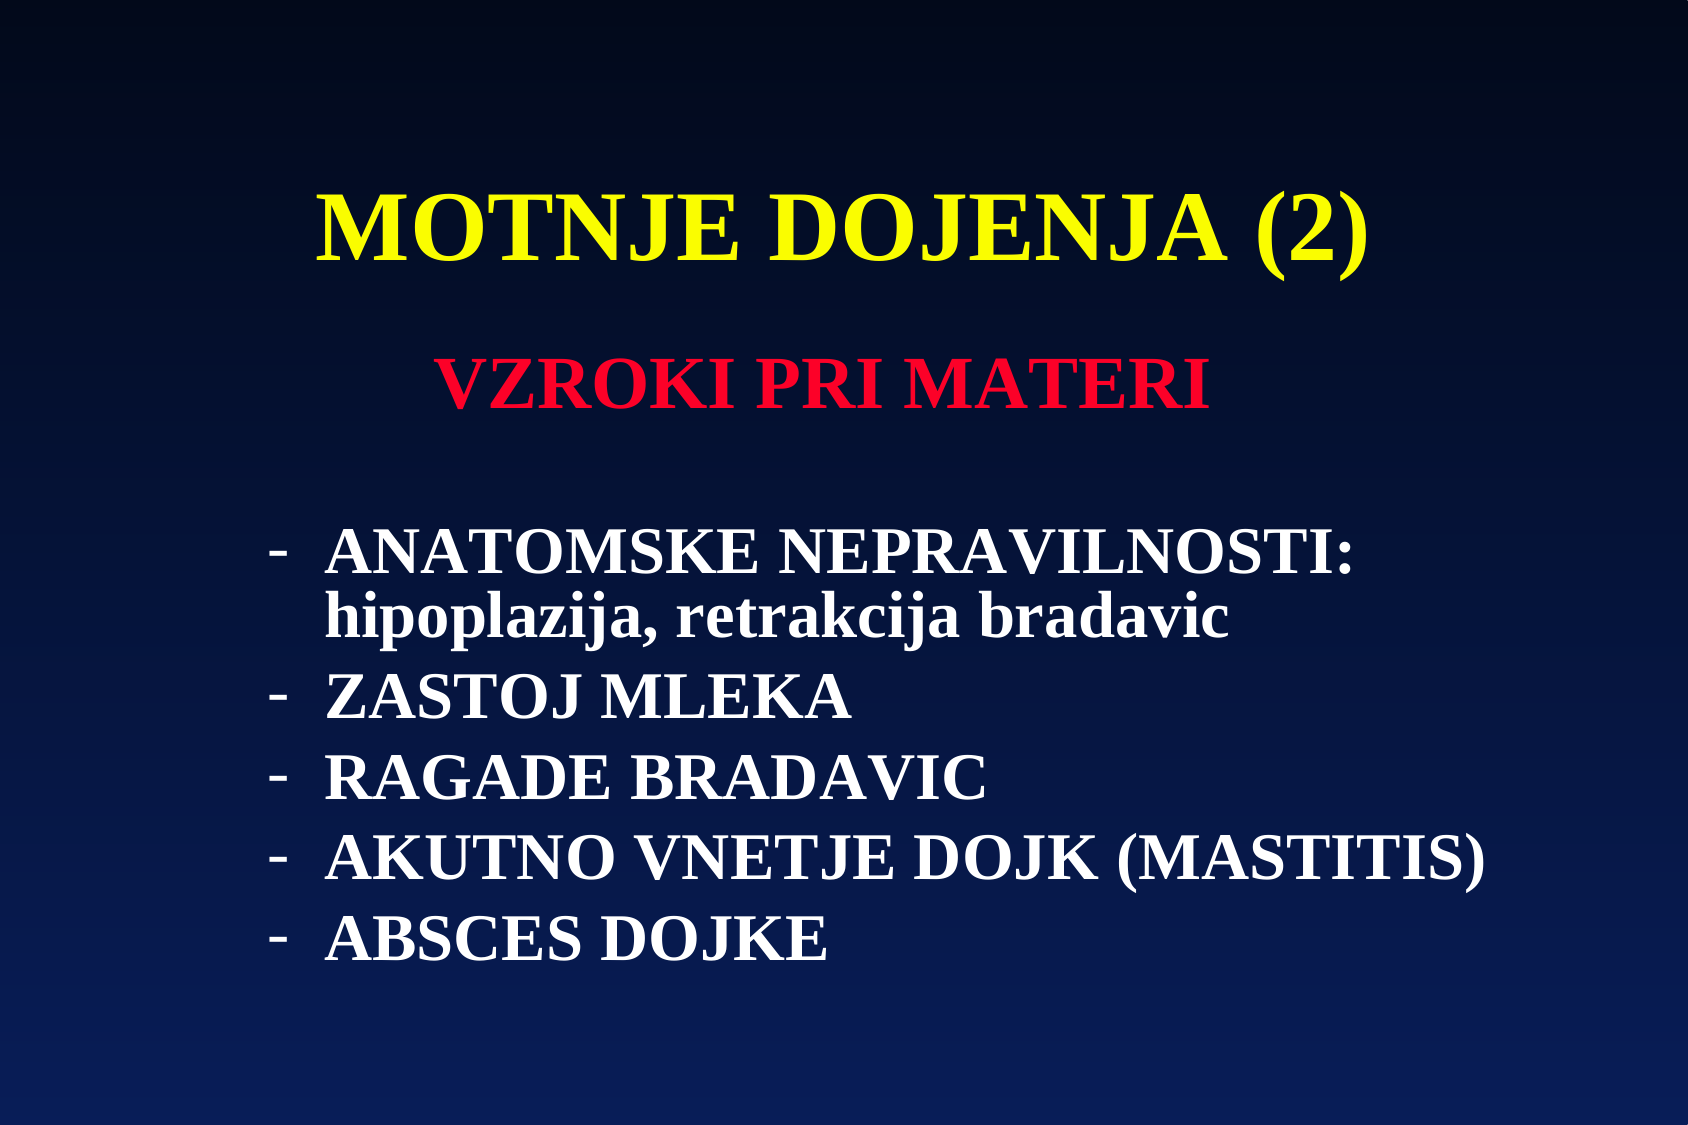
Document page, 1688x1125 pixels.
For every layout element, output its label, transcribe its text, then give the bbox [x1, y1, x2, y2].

text_box VZROKI PRI MATERI [418, 326, 1228, 432]
list ANATOMSKE NEPRAVILNOSTI: hipoplazija, retrakcija bradavic ZASTOJ MLEKA RAGADE BRADAVIC AKUTNO VNETJE DOJK (MASTITIS) ABSCES DOJKE [253, 515, 1624, 1024]
title MOTNJE DOJENJA (2) [0, 125, 1688, 315]
